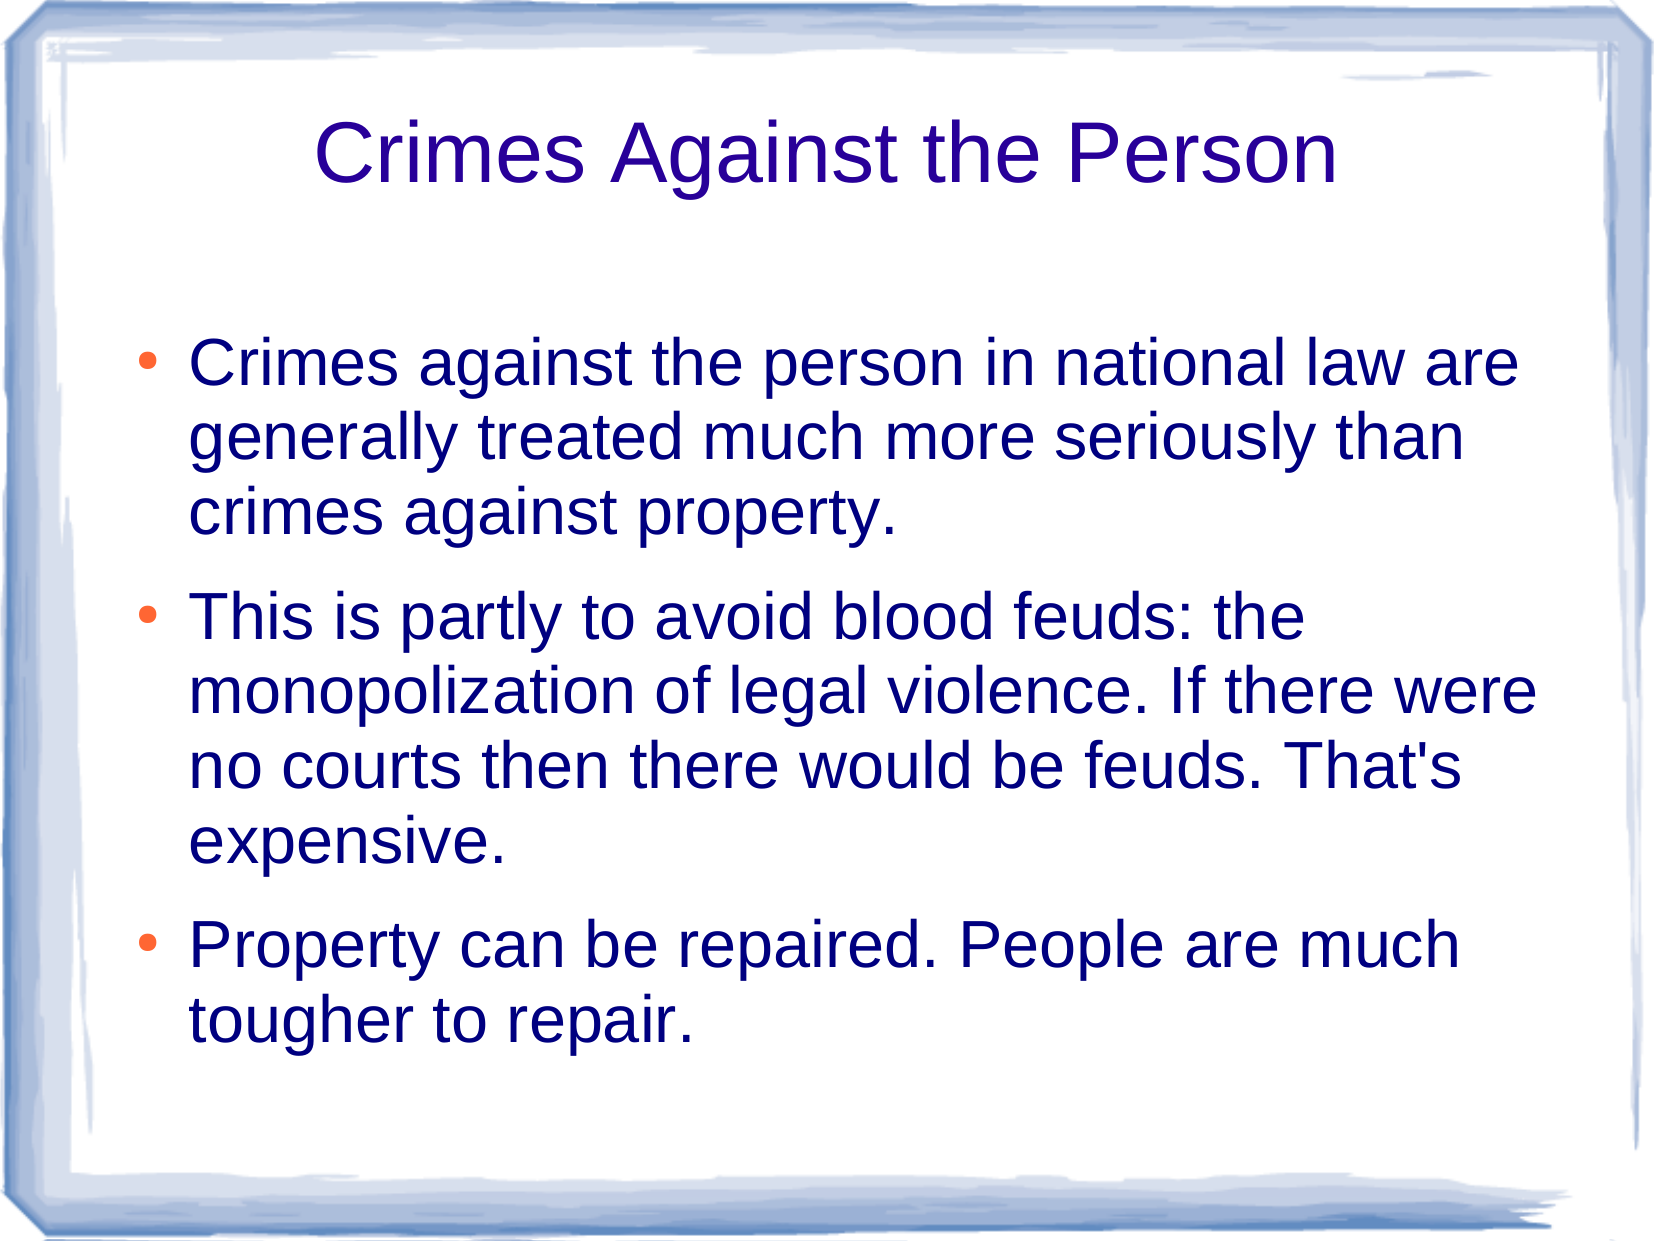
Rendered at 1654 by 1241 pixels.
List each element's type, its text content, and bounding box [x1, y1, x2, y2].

picture [0, 0, 1654, 1241]
title Crimes Against the Person [82, 49, 1571, 257]
list Crimes against the person in national law are generally treated much more seriously than crimes against property. This is partly to avoid blood feuds: the monopolization of legal violence. If there were no courts then there would be feuds. That's expensive. Property can be repaired. People are much tougher to repair. [118, 324, 1571, 1057]
